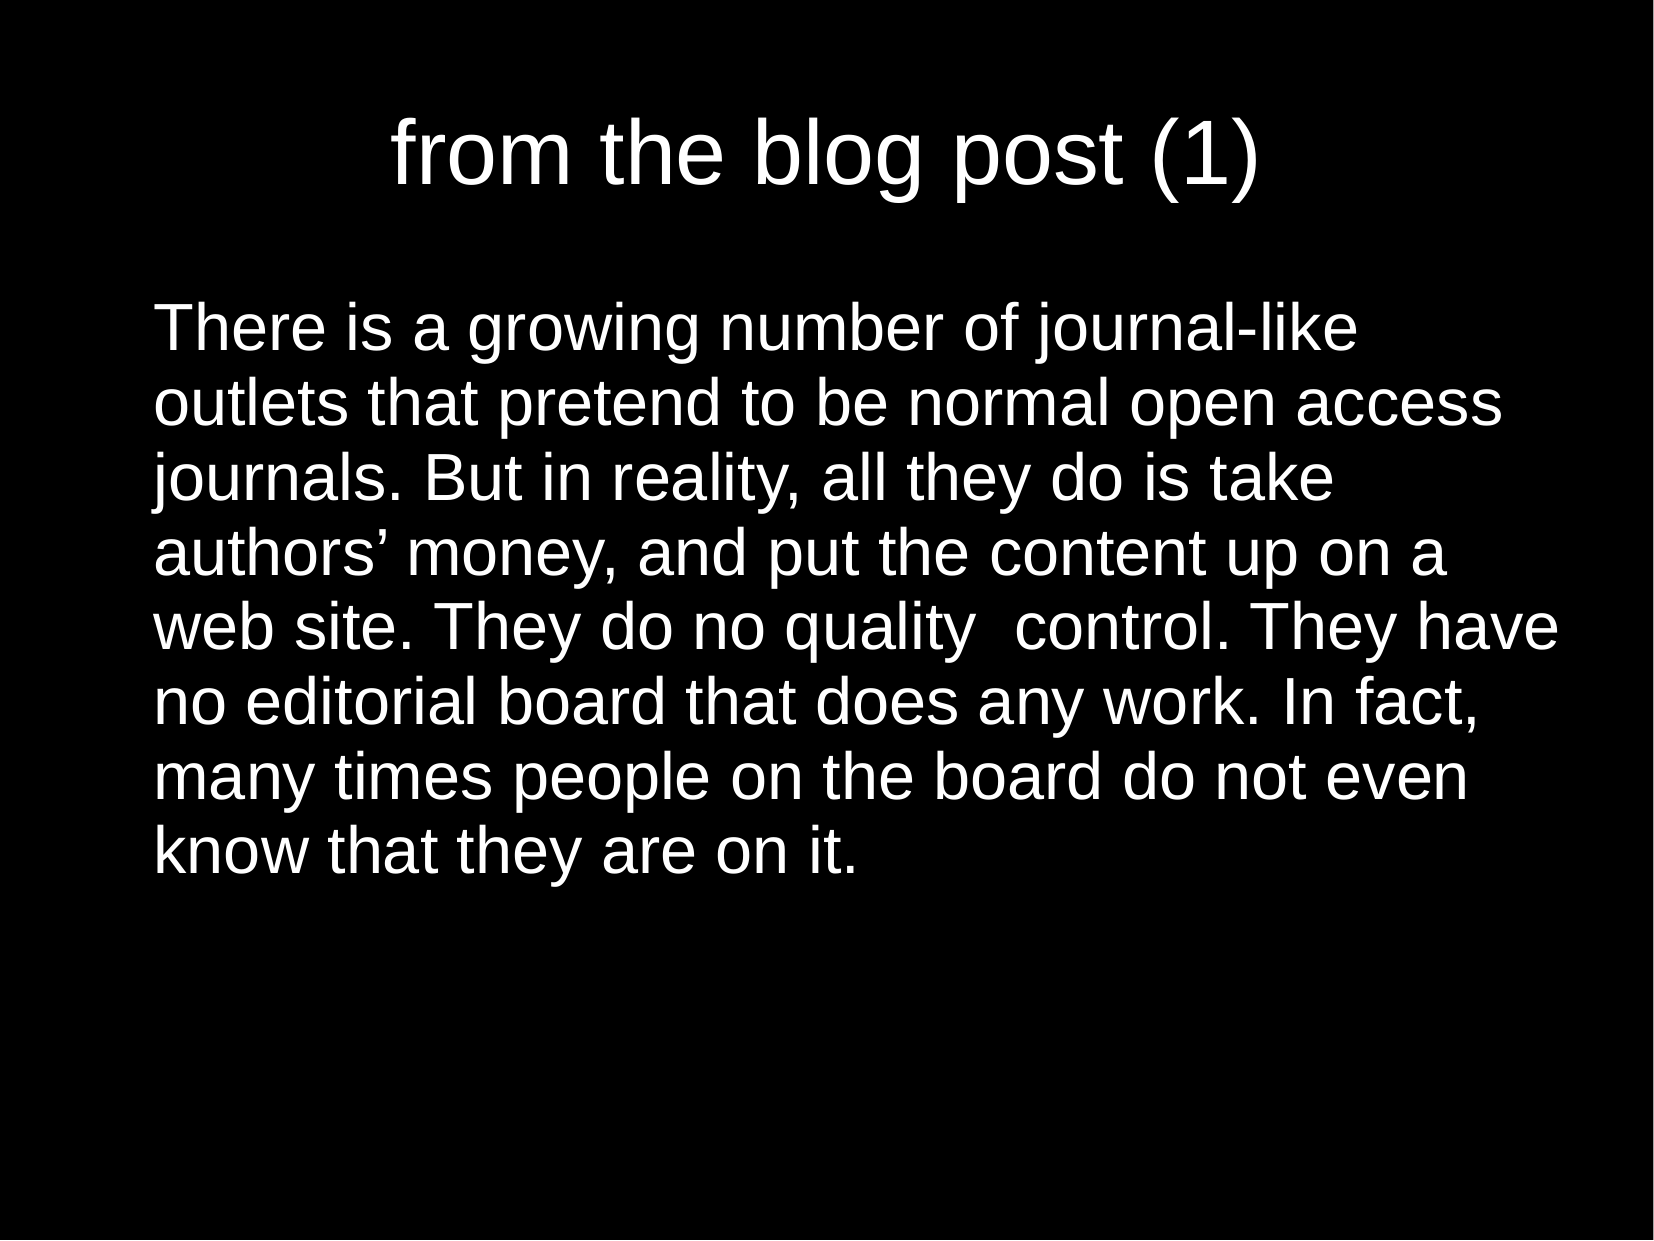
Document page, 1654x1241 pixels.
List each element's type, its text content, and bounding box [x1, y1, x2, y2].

title from the blog post (1) [82, 49, 1571, 257]
list There is a growing number of journal-like outlets that pretend to be normal open access journals. But in reality, all they do is take authors’ money, and put the content up on a web site. They do no quality control. They have no editorial board that does any work. In fact, many times people on the board do not even know that they are on it. [82, 290, 1571, 1010]
